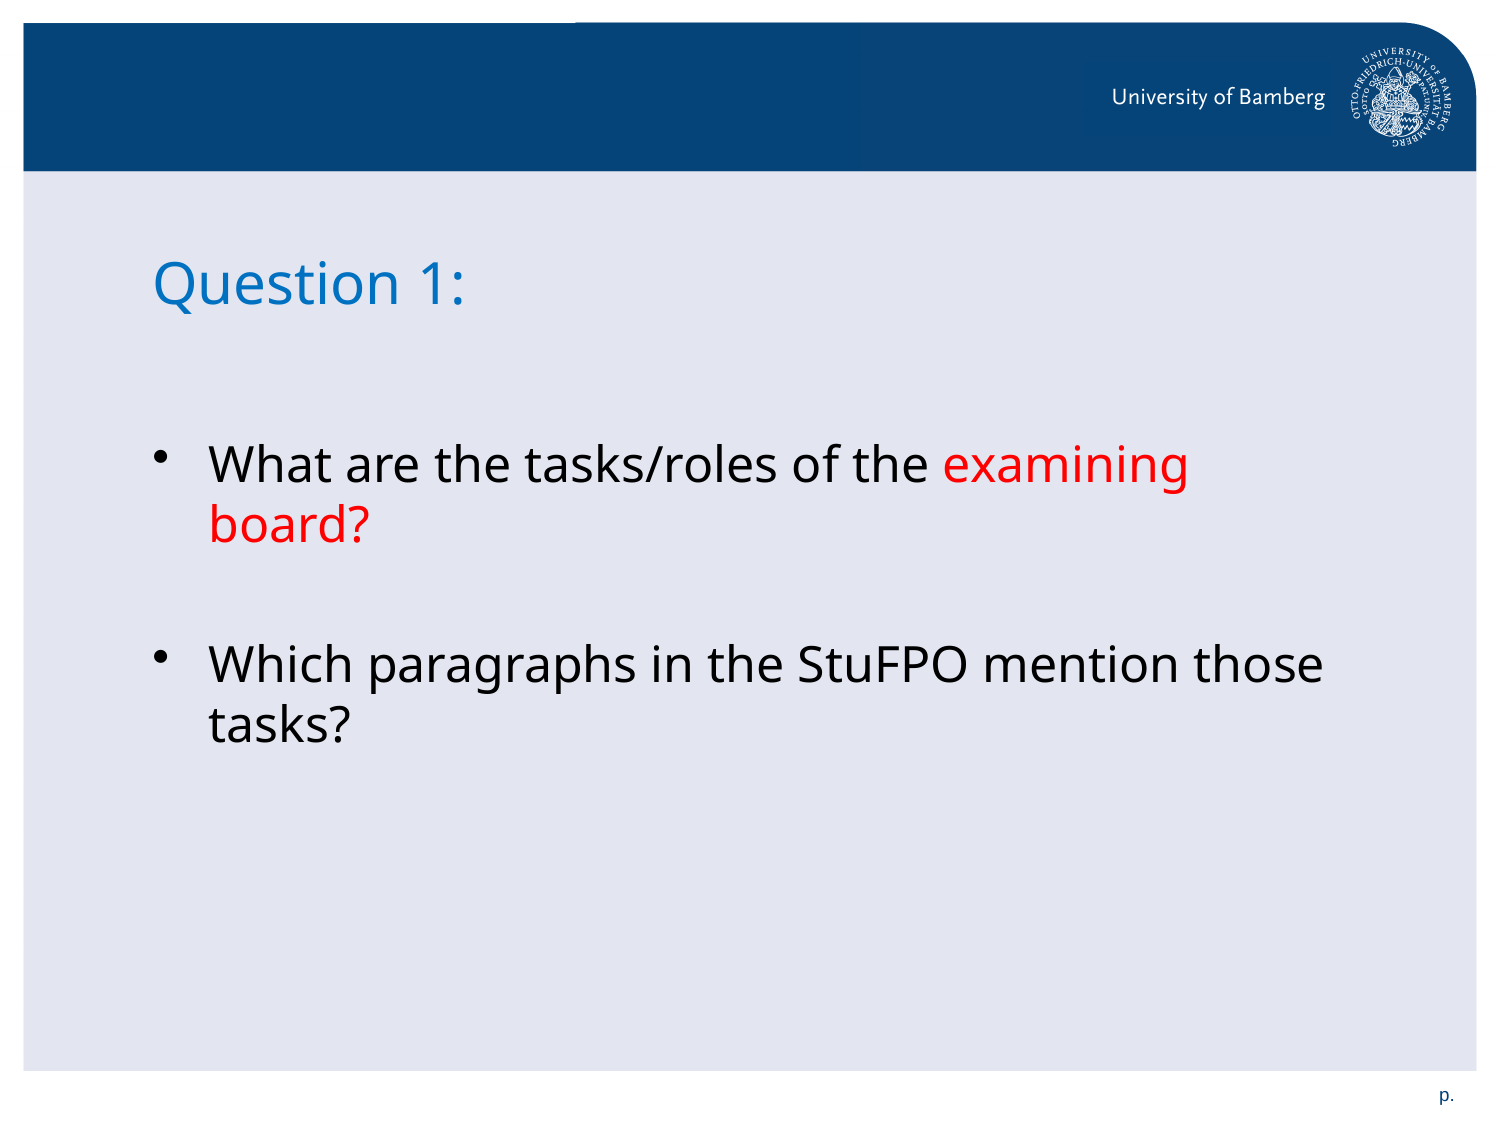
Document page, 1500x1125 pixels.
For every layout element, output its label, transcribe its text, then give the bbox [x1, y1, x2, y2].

title Question 1: [137, 187, 1363, 375]
list What are the tasks/roles of the examining board? Which paragraphs in the StuFPO mention those tasks? [137, 425, 1363, 1008]
picture [0, 0, 1500, 1125]
